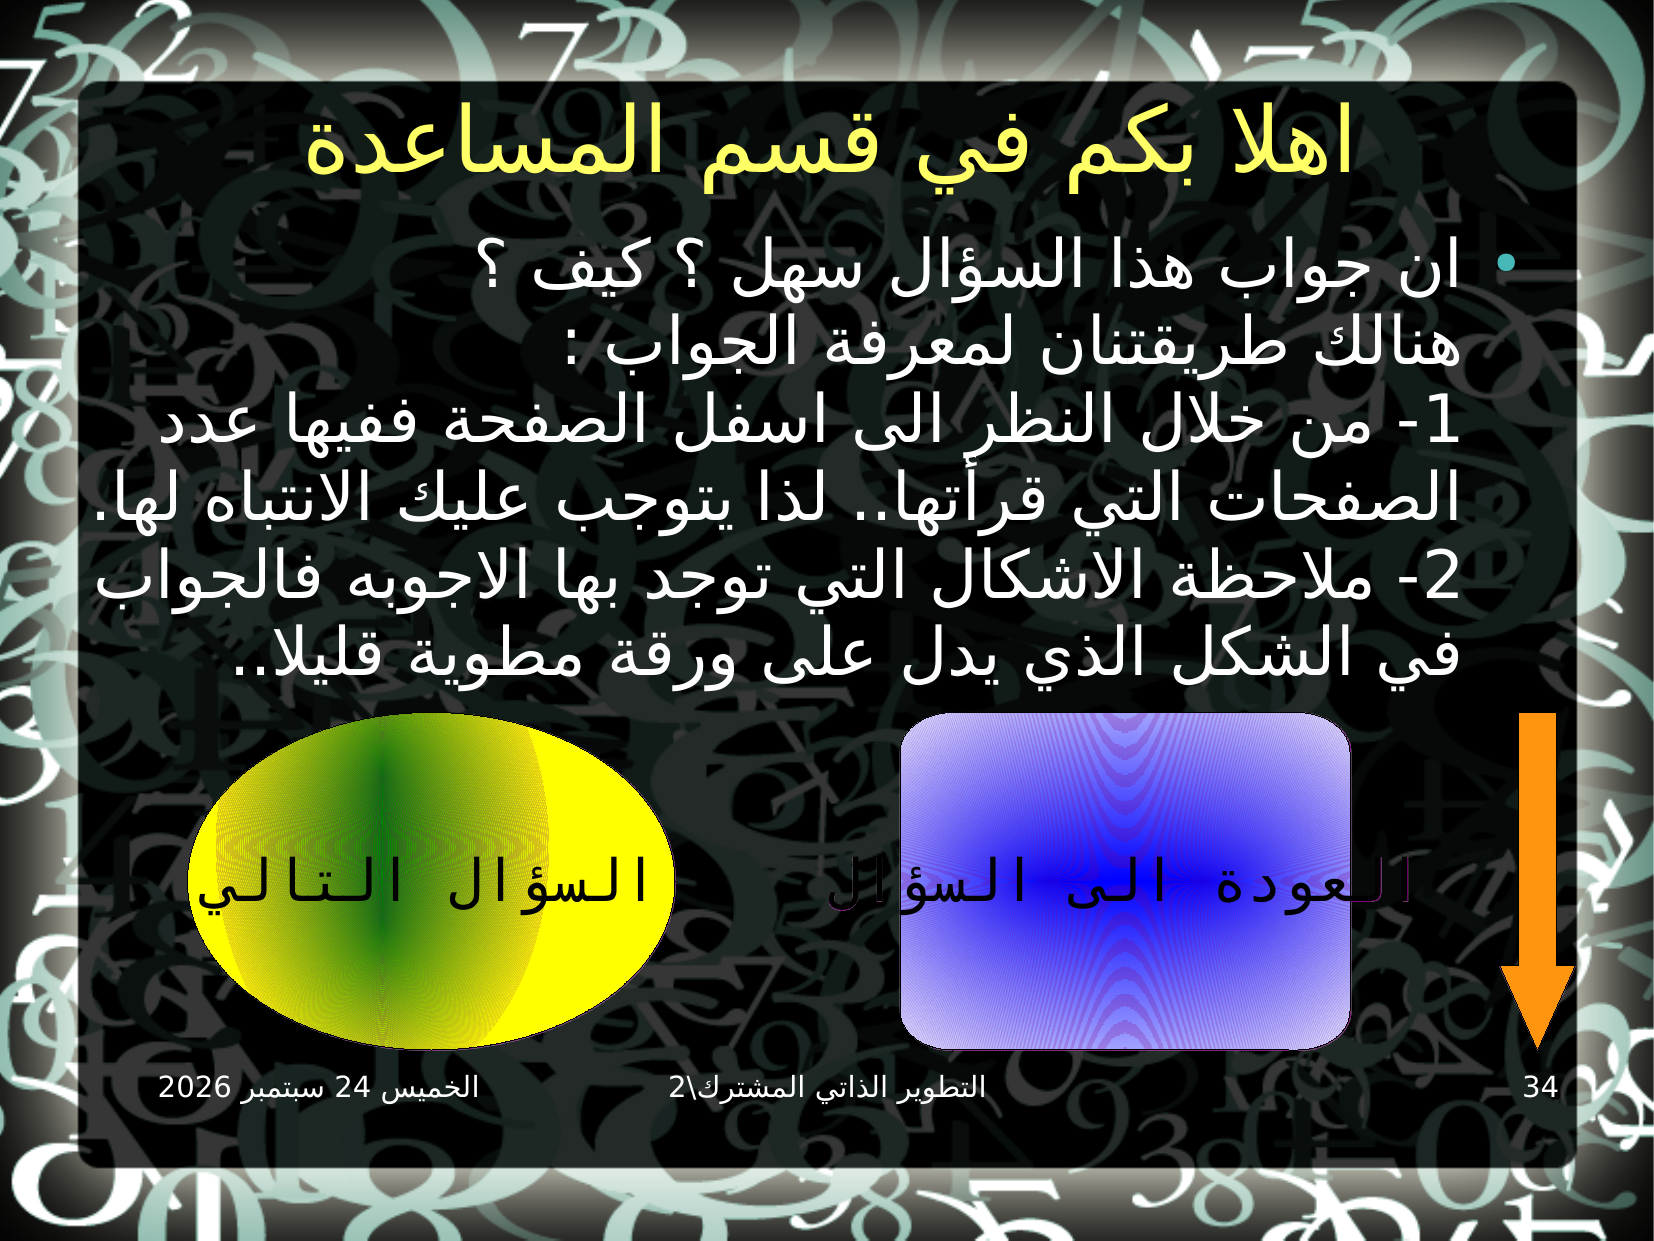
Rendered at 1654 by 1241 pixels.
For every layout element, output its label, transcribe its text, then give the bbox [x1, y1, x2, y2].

list ان جواب هذا السؤال سهل ؟ كيف ؟ هنالك طريقتنان لمعرفة الجواب : 1- من خلال النظر الى اسفل الصفحة ففيها عدد الصفحات التي قرأتها.. لذا يتوجب عليك الانتباه لها. 2- ملاحظة الاشكال التي توجد بها الاجوبه فالجواب في الشكل الذي يدل على ورقة مطوية قليلا.. [75, 225, 1536, 1051]
picture [0, 0, 1654, 1241]
text_box [1500, 712, 1576, 1050]
text_box العودة الى السؤال [900, 712, 1351, 1051]
text_box السؤال التالي [187, 712, 676, 1051]
title اهلا بكم في قسم المساعدة [86, 37, 1576, 245]
